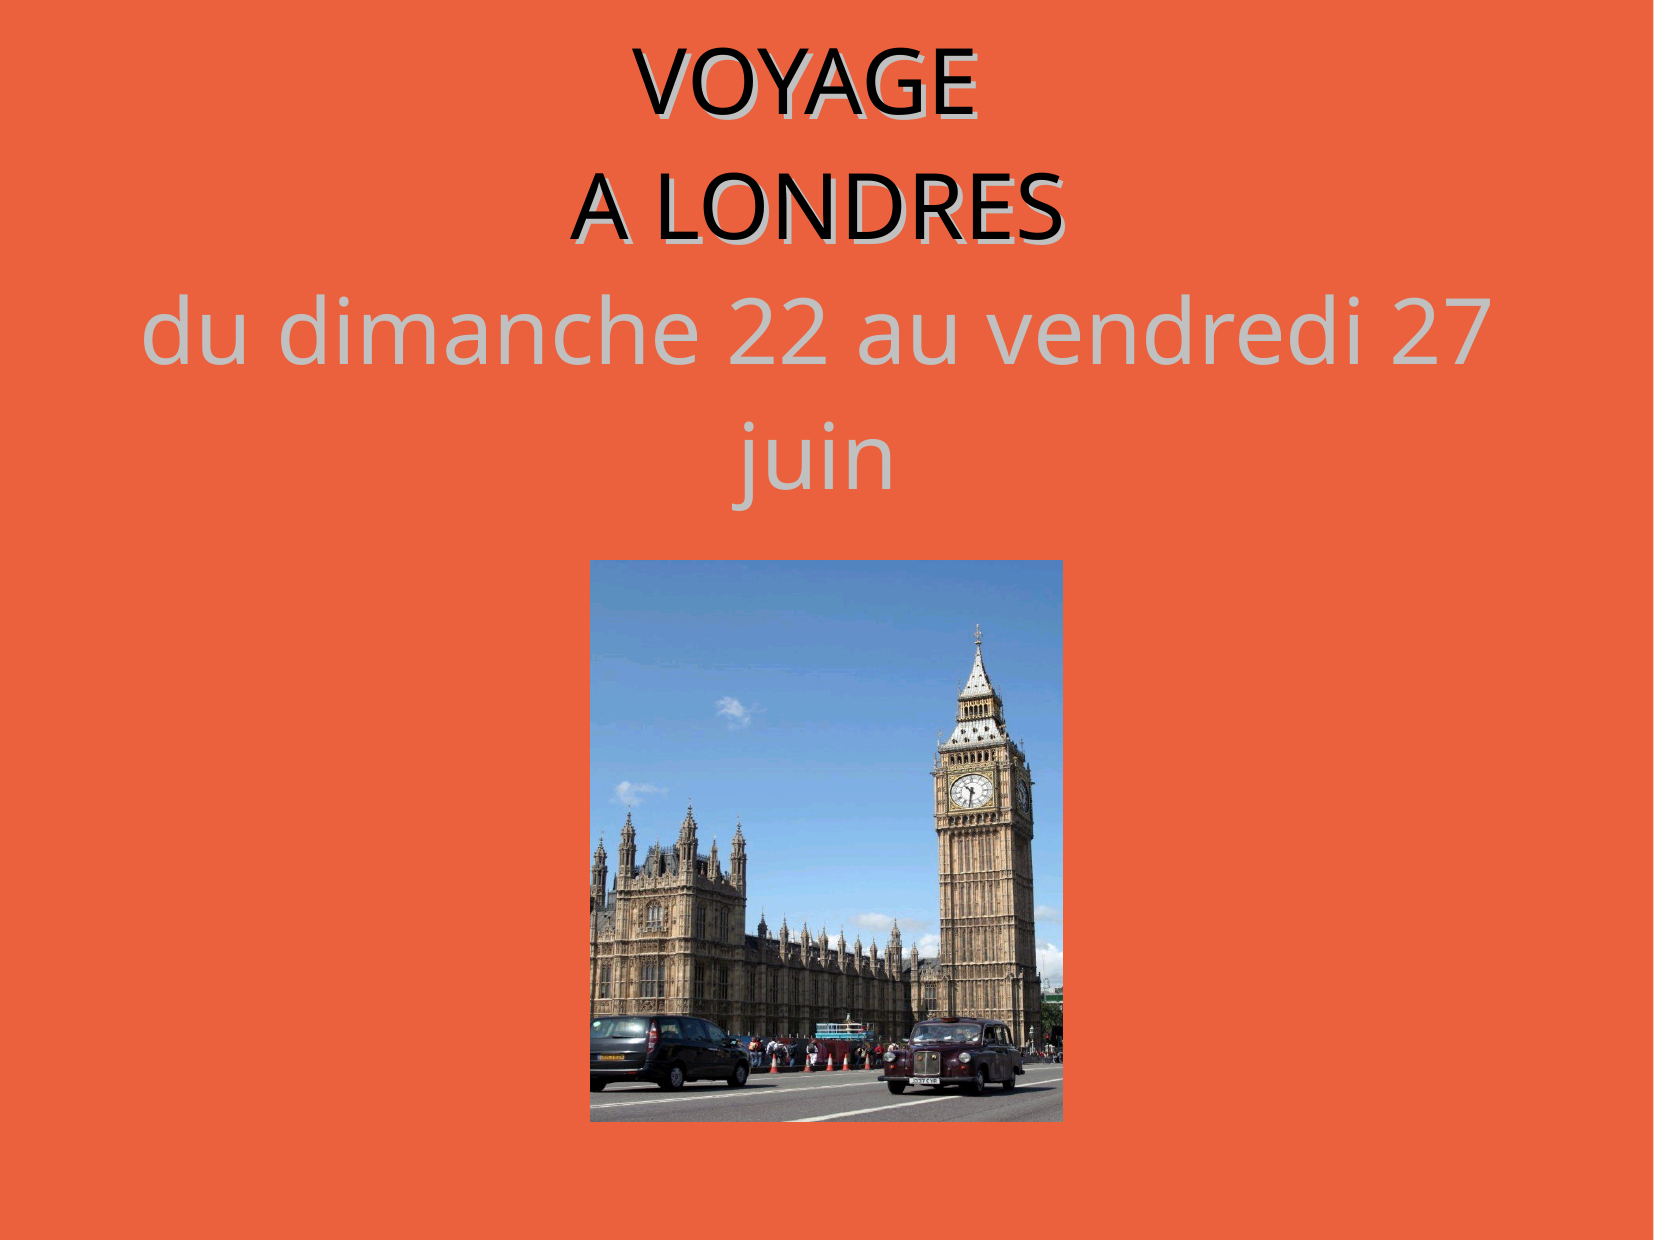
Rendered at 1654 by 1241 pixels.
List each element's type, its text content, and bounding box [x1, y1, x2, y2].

picture [590, 560, 1063, 1123]
title VOYAGE A LONDRES du dimanche 22 au vendredi 27 juin [59, 74, 1577, 459]
